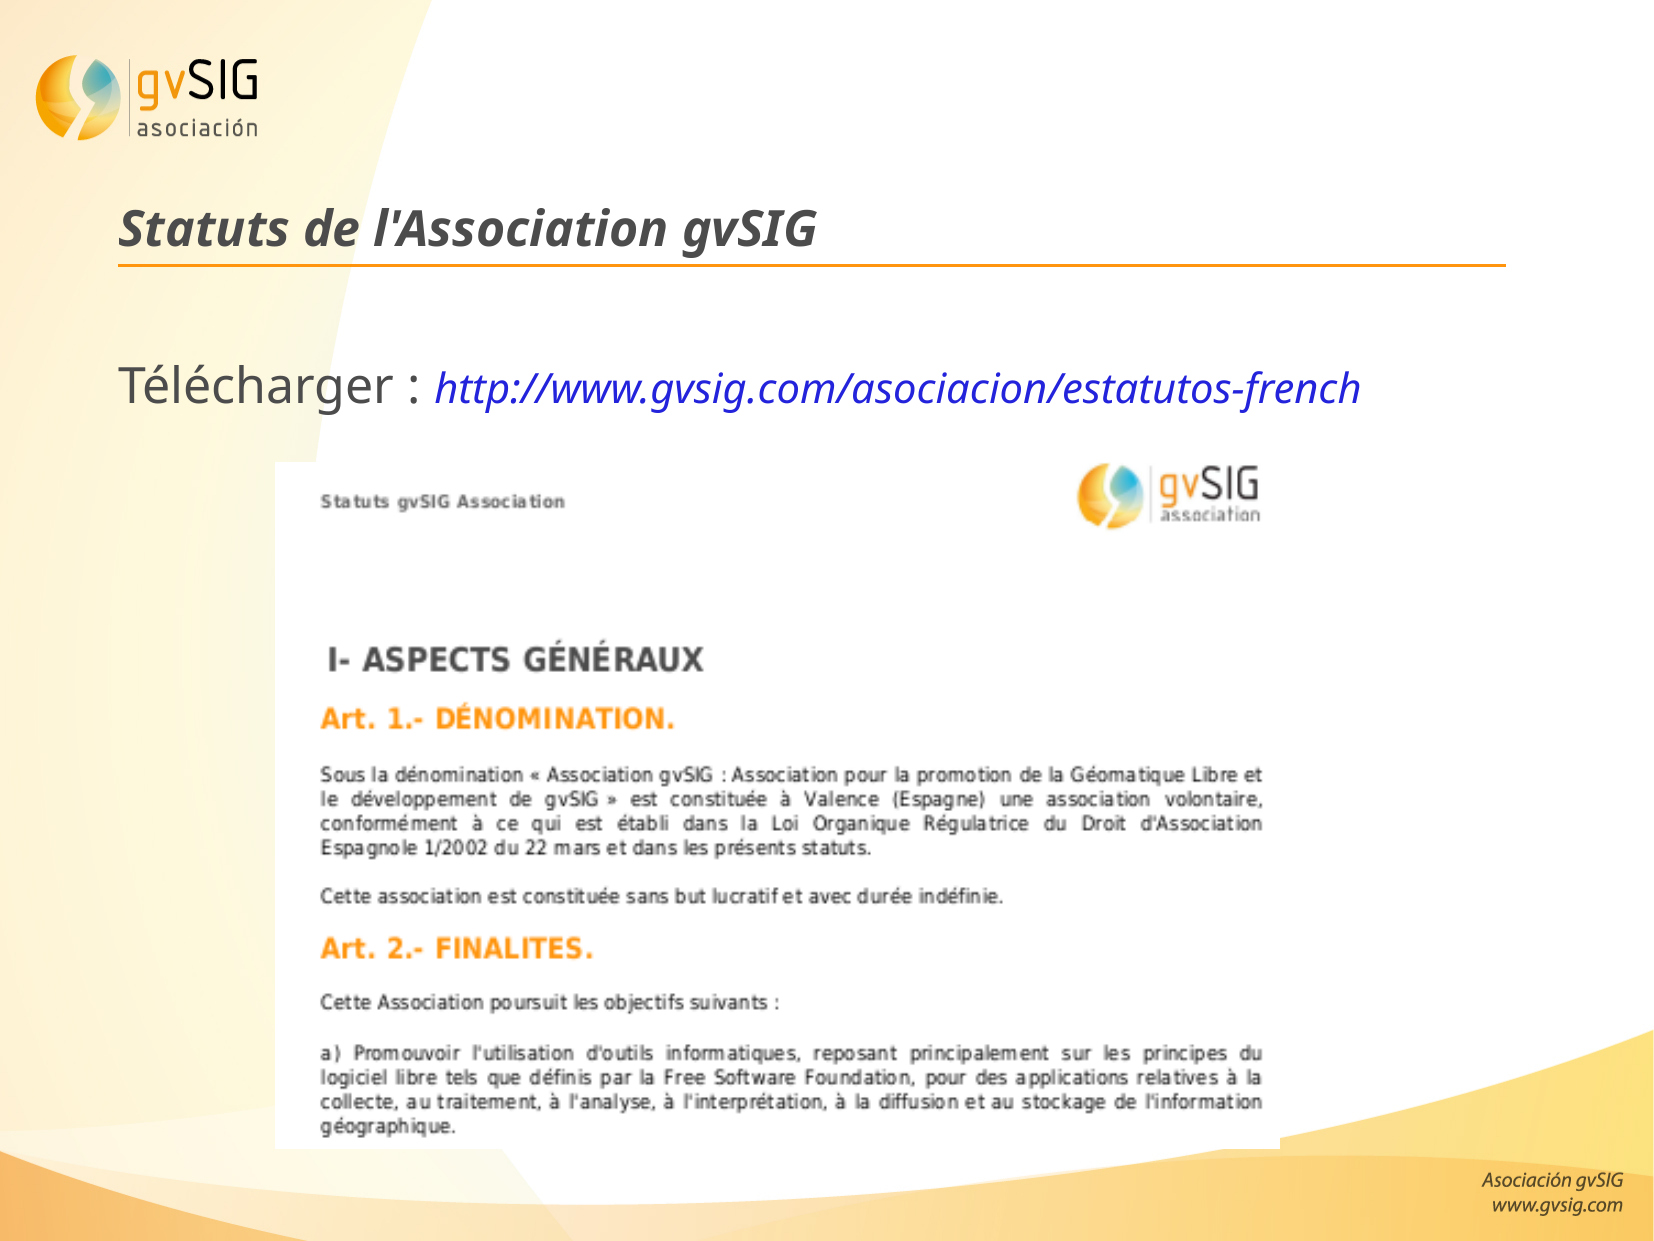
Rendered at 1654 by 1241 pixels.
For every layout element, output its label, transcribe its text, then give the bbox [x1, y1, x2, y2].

title Statuts de l'Association gvSIG [118, 177, 1607, 276]
text_box Télécharger : http://www.gvsig.com/asociacion/estatutos-french [118, 354, 1595, 414]
picture [0, 0, 1654, 1241]
